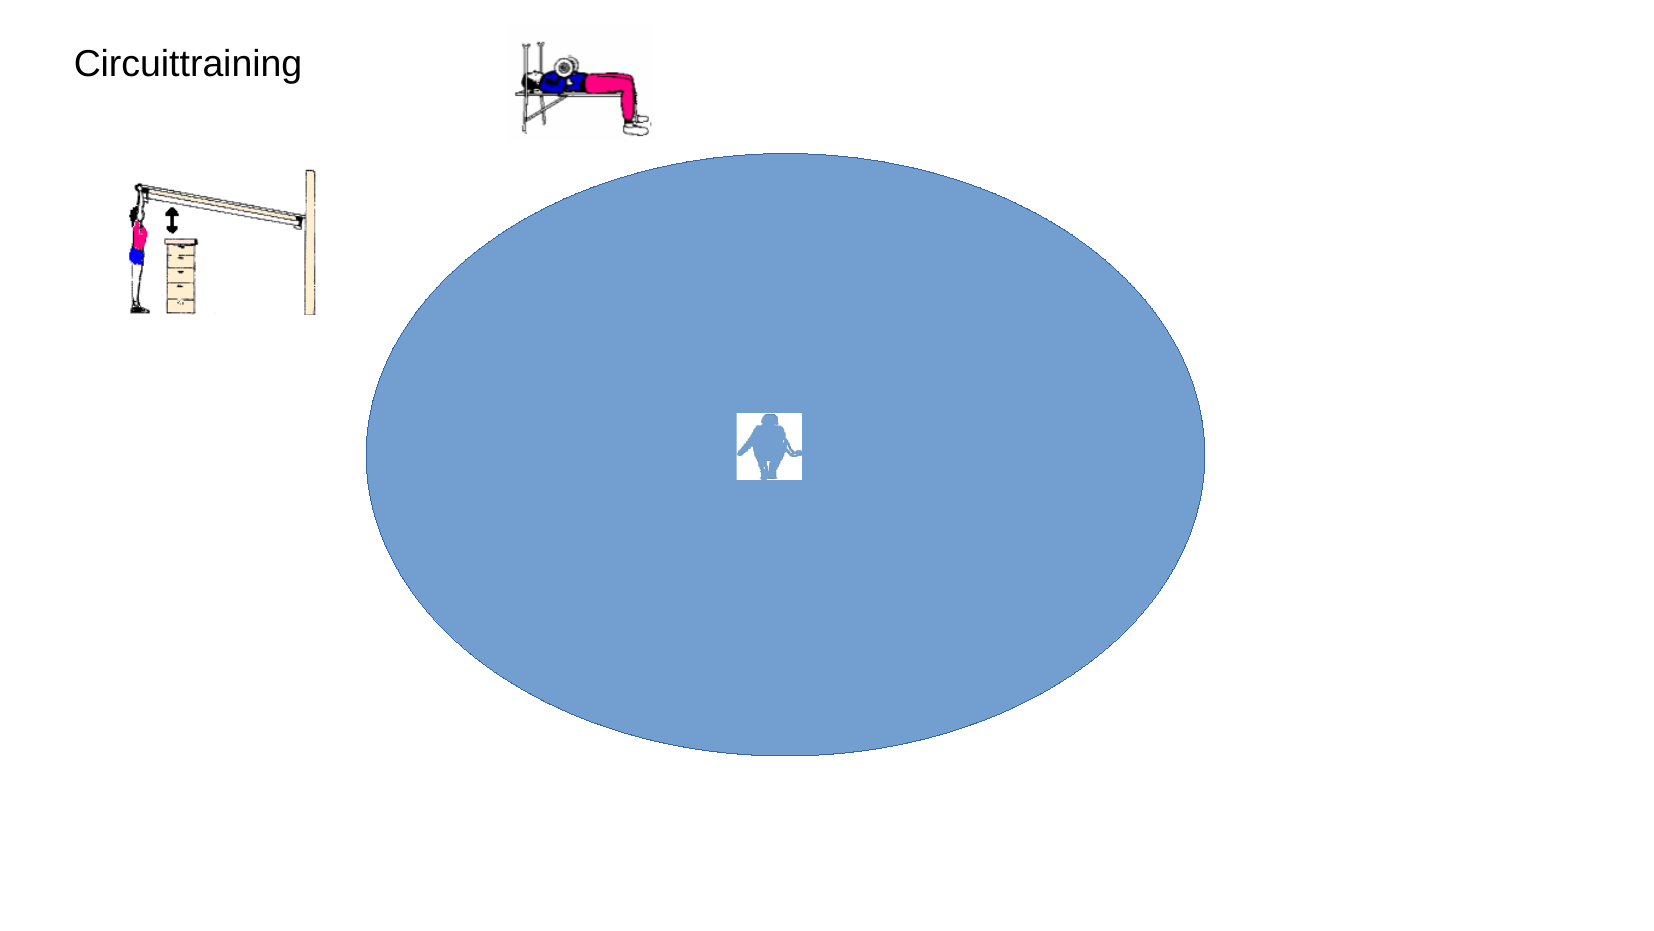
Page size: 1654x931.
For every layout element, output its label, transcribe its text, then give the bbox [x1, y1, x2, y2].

text_box [366, 153, 1205, 756]
text_box Circuittraining [59, 35, 402, 95]
picture [507, 23, 655, 142]
picture [736, 413, 804, 485]
picture [106, 165, 319, 319]
